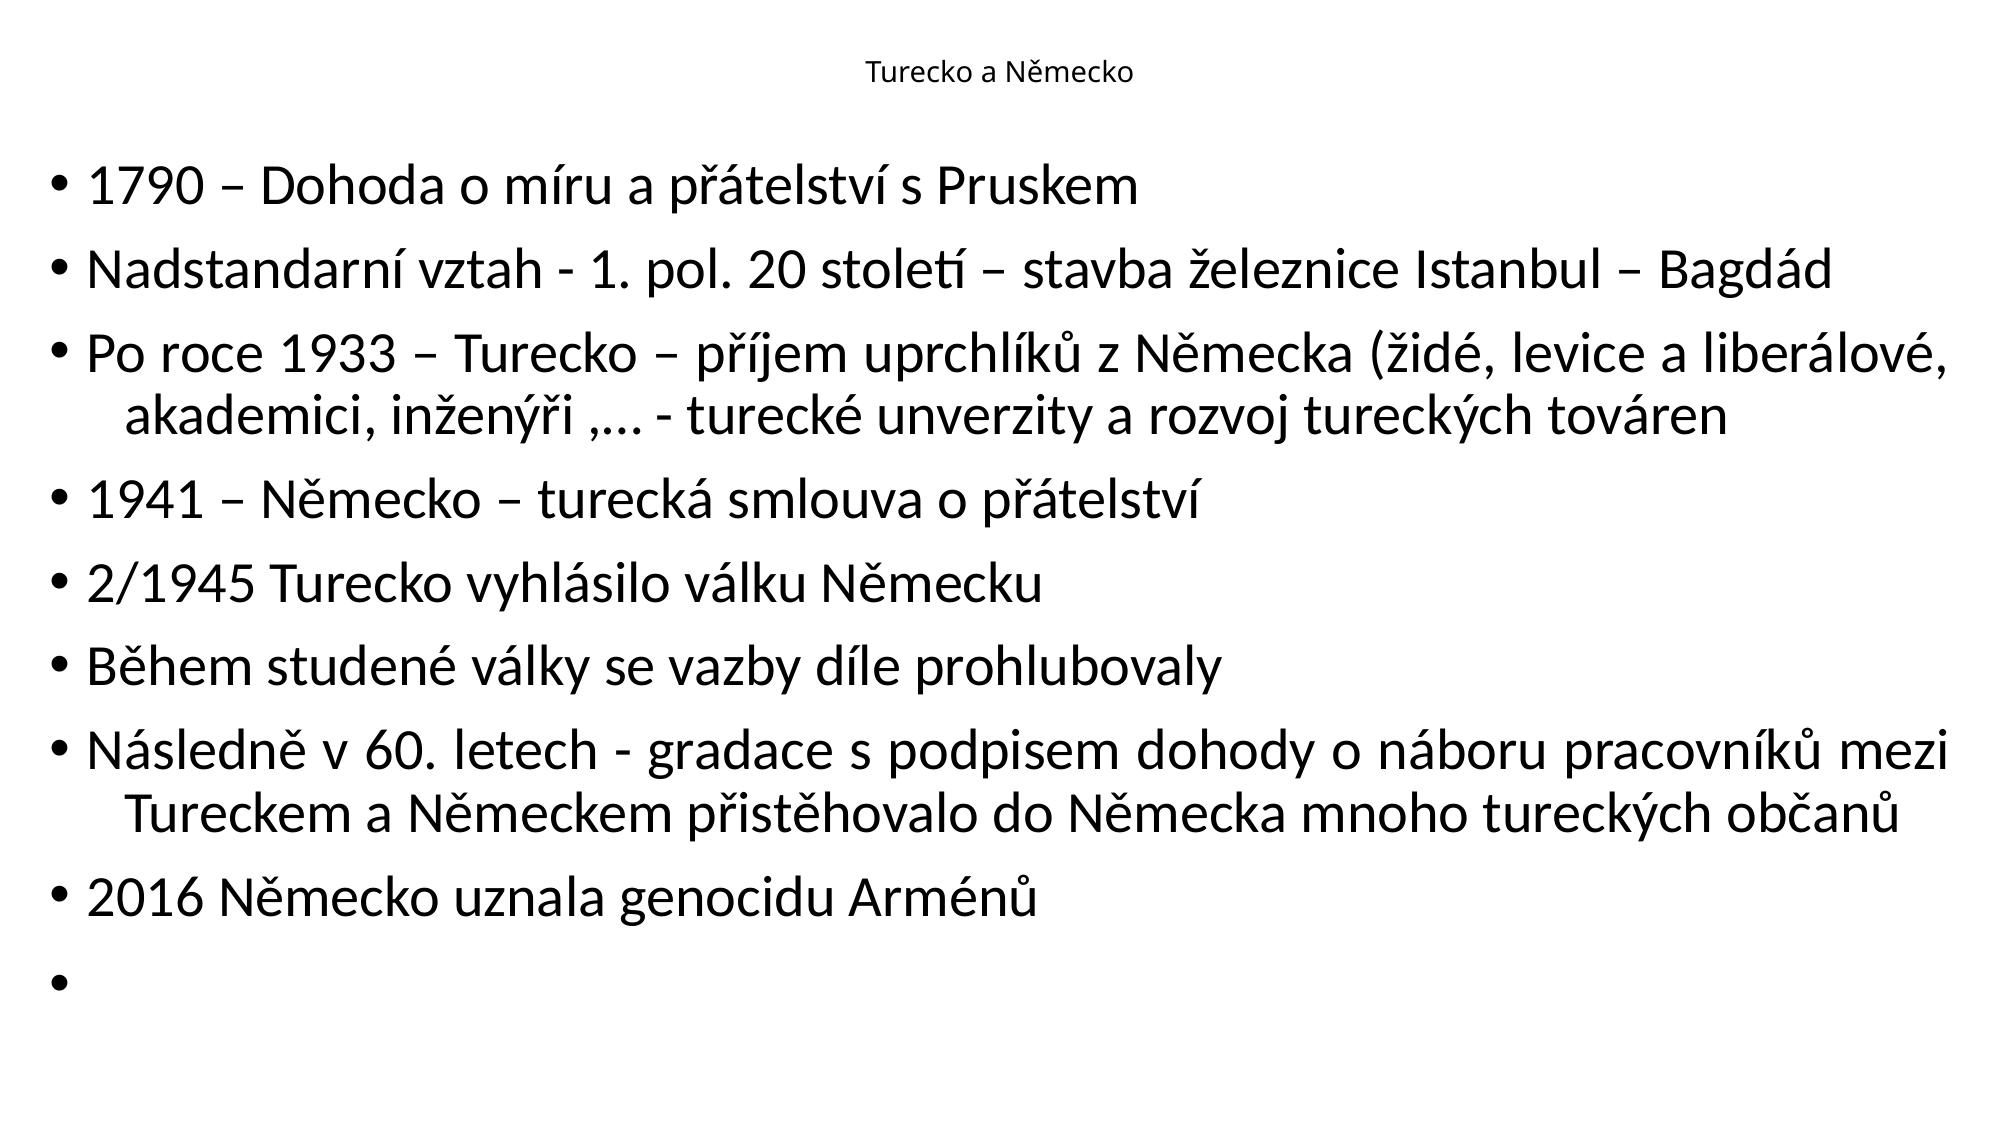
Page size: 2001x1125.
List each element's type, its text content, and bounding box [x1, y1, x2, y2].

list 1790 – Dohoda o míru a přátelství s Pruskem Nadstandarní vztah - 1. pol. 20 století – stavba železnice Istanbul – Bagdád Po roce 1933 – Turecko – příjem uprchlíků z Německa (židé, levice a liberálové, akademici, inženýři ,… - turecké unverzity a rozvoj tureckých továren 1941 – Německo – turecká smlouva o přátelství 2/1945 Turecko vyhlásilo válku Německu Během studené války se vazby díle prohlubovaly Následně v 60. letech - gradace s podpisem dohody o náboru pracovníků mezi Tureckem a Německem přistěhovalo do Německa mnoho tureckých občanů 2016 Německo uznala genocidu Arménů [34, 146, 1966, 1125]
title Turecko a Německo [137, 18, 1863, 129]
